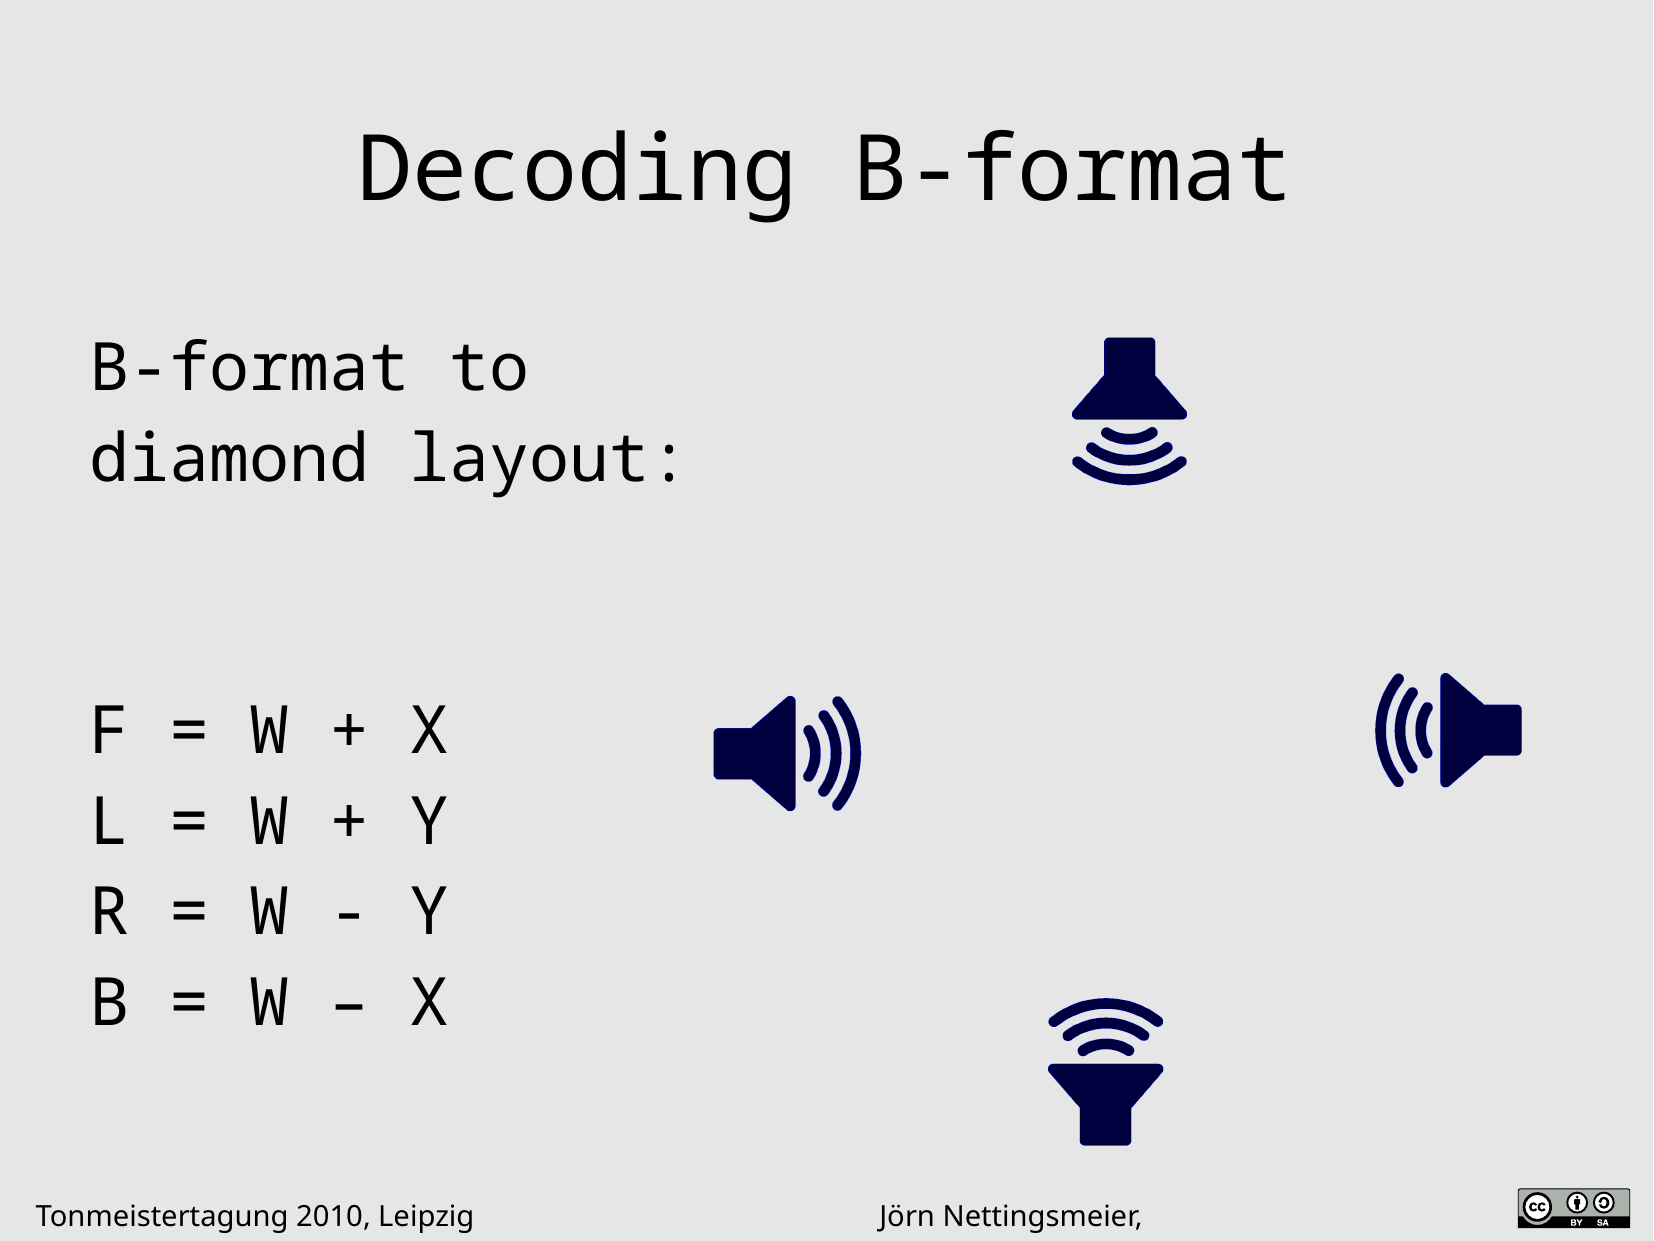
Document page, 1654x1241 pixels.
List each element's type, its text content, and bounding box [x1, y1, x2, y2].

picture [1051, 330, 1211, 490]
picture [1370, 649, 1529, 808]
title Decoding B-format [37, 37, 1613, 292]
picture [706, 675, 866, 835]
picture [1024, 993, 1184, 1153]
text_box B-format to diamond layout: F = W + X L = W + Y R = W - Y B = W – X [75, 311, 1576, 1027]
